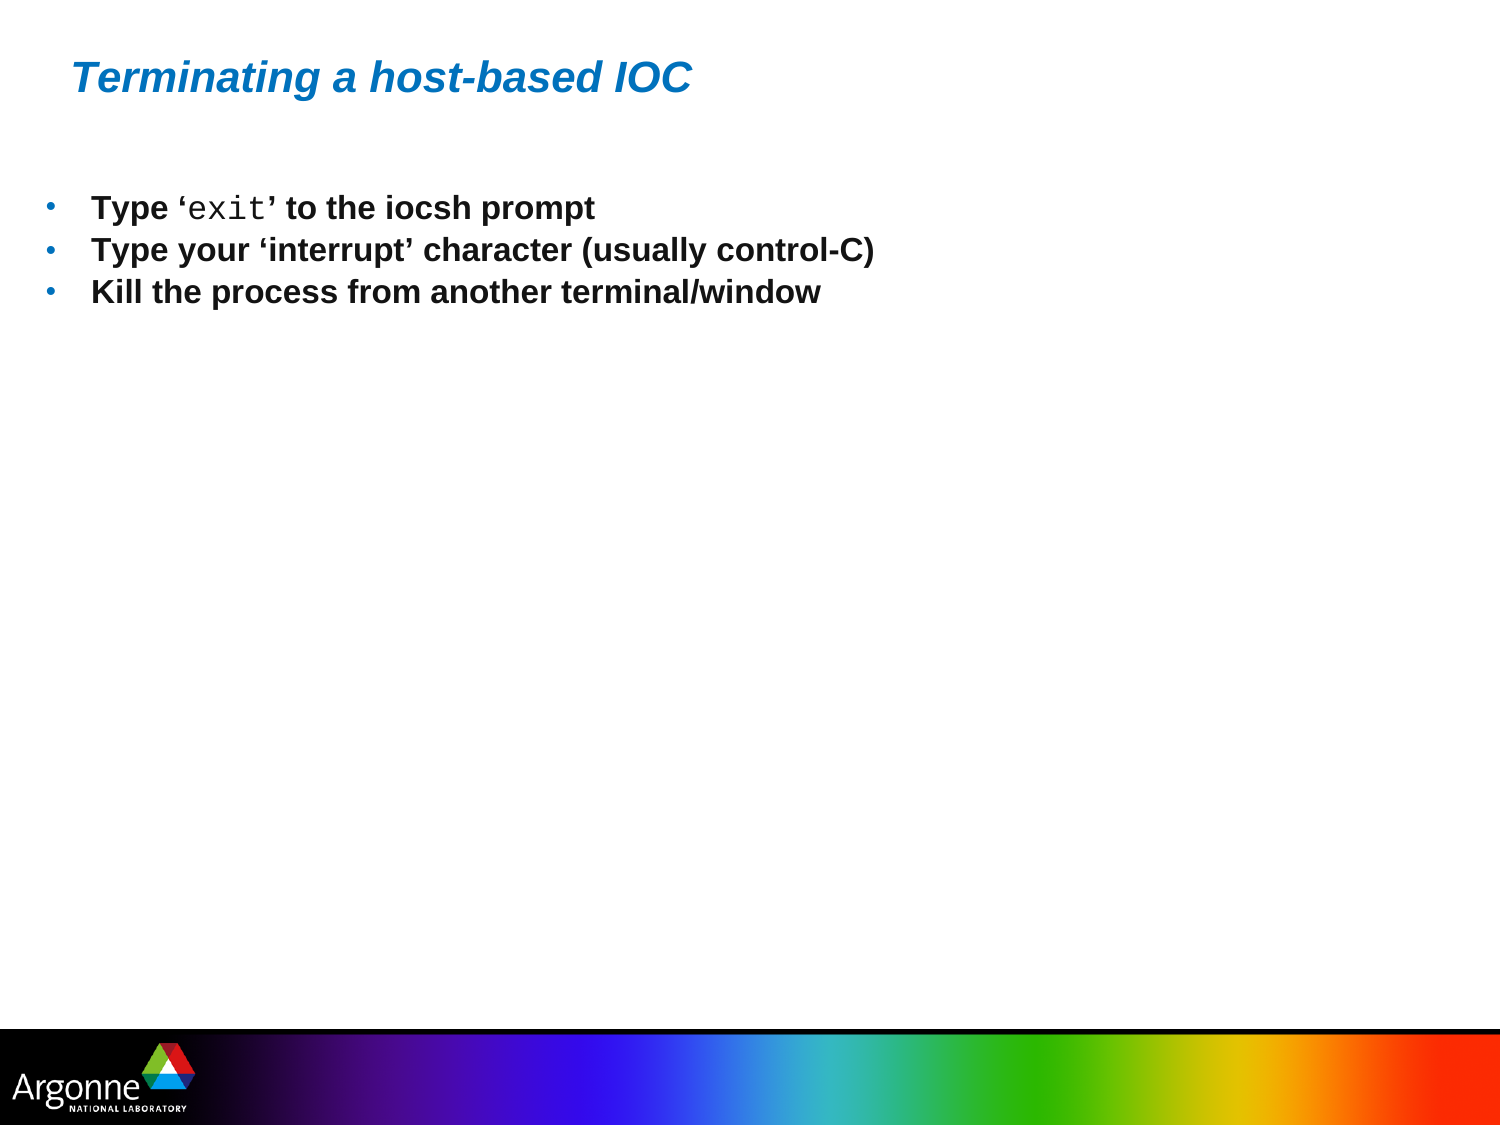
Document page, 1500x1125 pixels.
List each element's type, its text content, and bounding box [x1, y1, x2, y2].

list Type ‘exit’ to the iocsh prompt Type your ‘interrupt’ character (usually control-C) Kill the process from another terminal/window [30, 183, 1447, 420]
picture [0, 1029, 1500, 1125]
title Terminating a host-based IOC [55, 57, 1361, 113]
